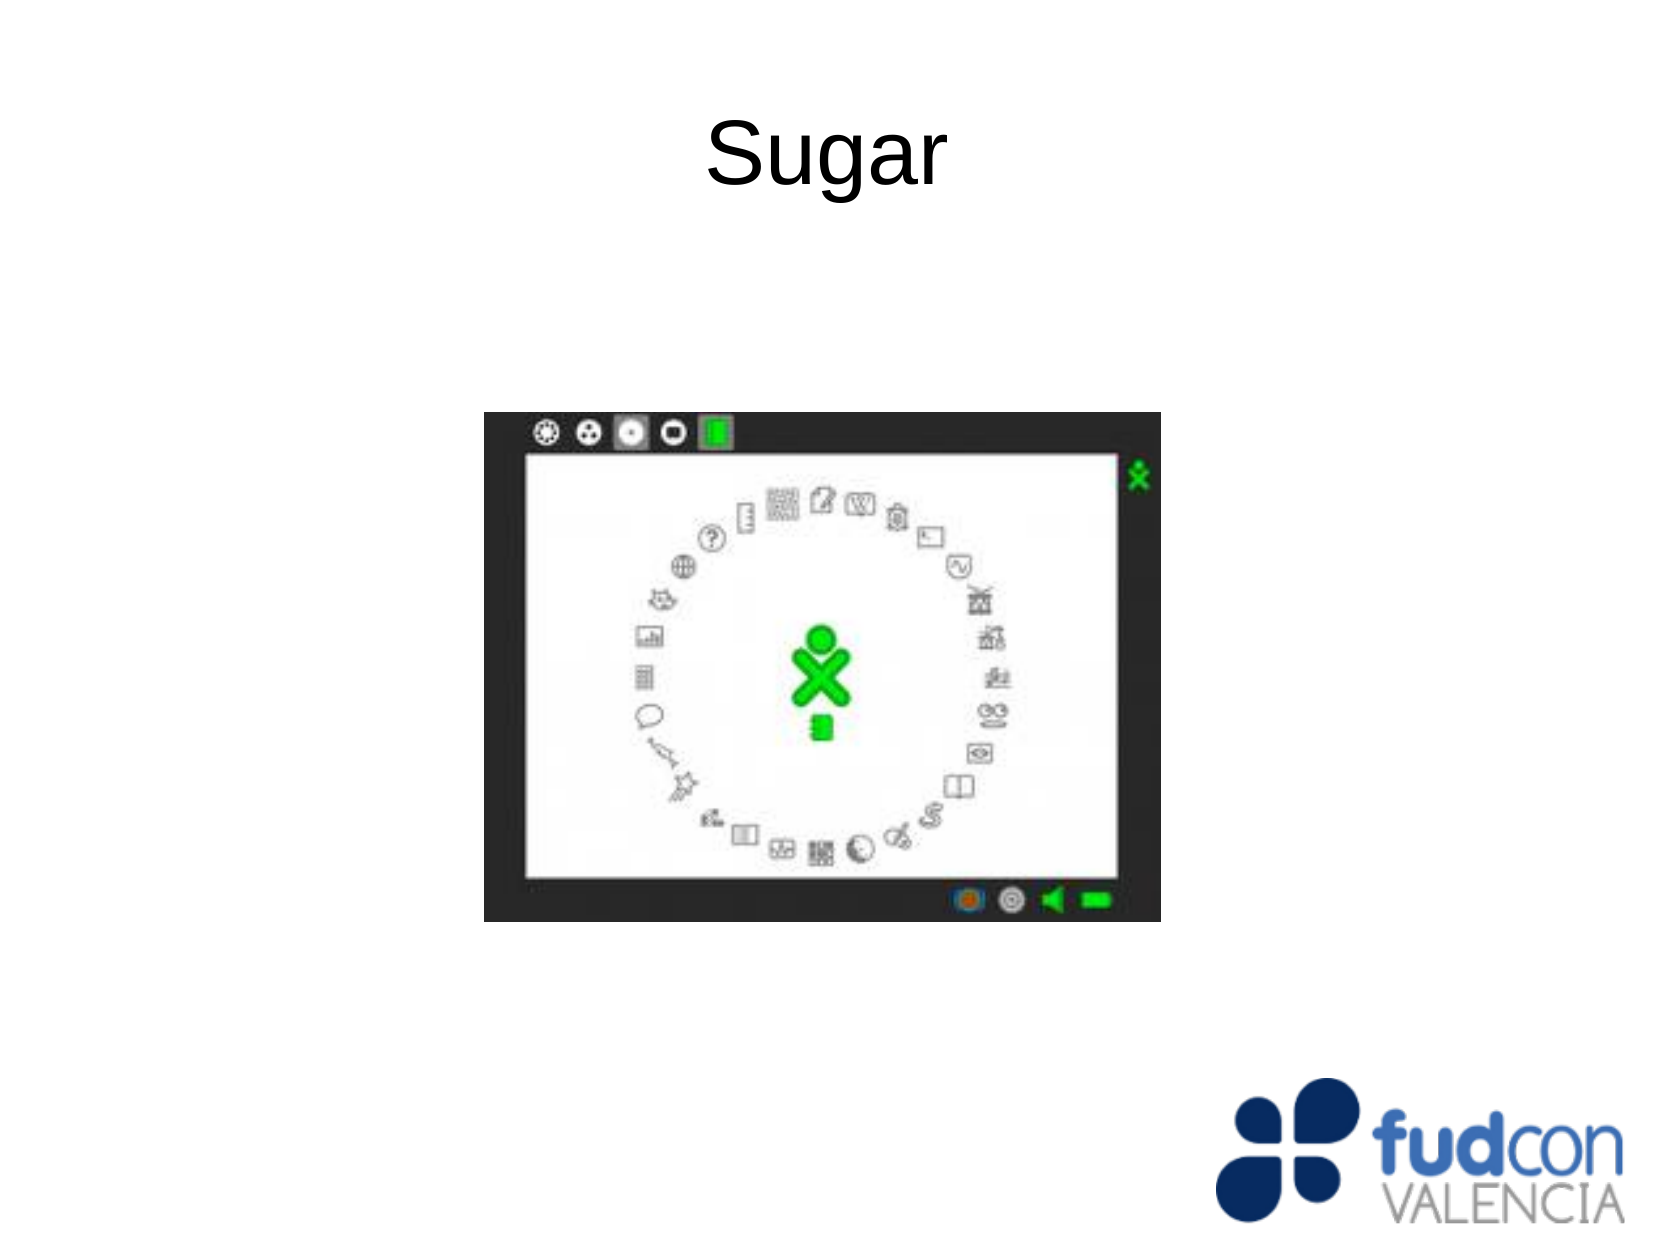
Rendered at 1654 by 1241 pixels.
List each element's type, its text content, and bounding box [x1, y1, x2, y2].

picture [484, 412, 1161, 922]
title Sugar [82, 49, 1571, 257]
picture [1216, 1078, 1643, 1230]
